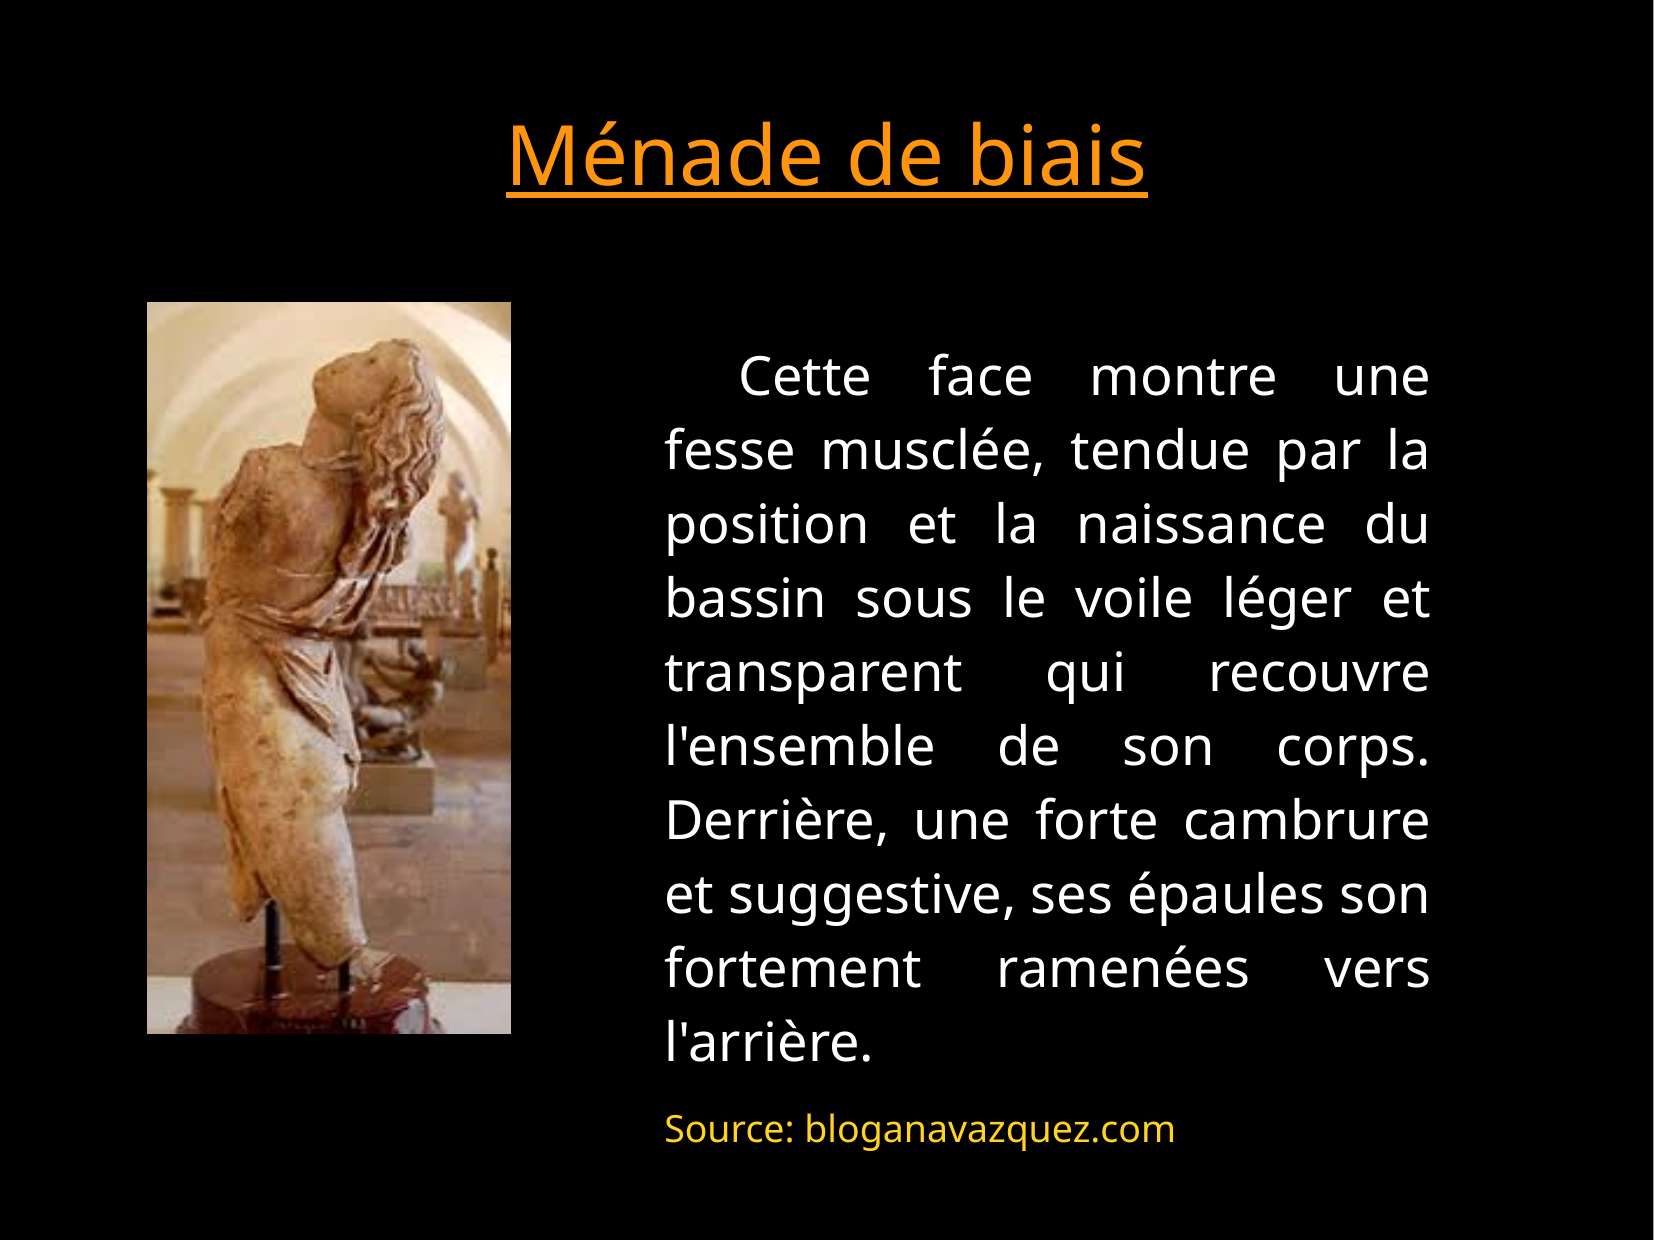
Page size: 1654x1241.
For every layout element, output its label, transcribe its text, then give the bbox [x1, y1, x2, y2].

text_box Cette face montre une fesse musclée, tendue par la position et la naissance du bassin sous le voile léger et transparent qui recouvre l'ensemble de son corps. Derrière, une forte cambrure et suggestive, ses épaules son fortement ramenées vers l'arrière. [649, 329, 1447, 1005]
text_box Source: bloganavazquez.com [649, 1094, 1300, 1163]
title Ménade de biais [82, 49, 1571, 257]
picture [147, 302, 511, 1034]
